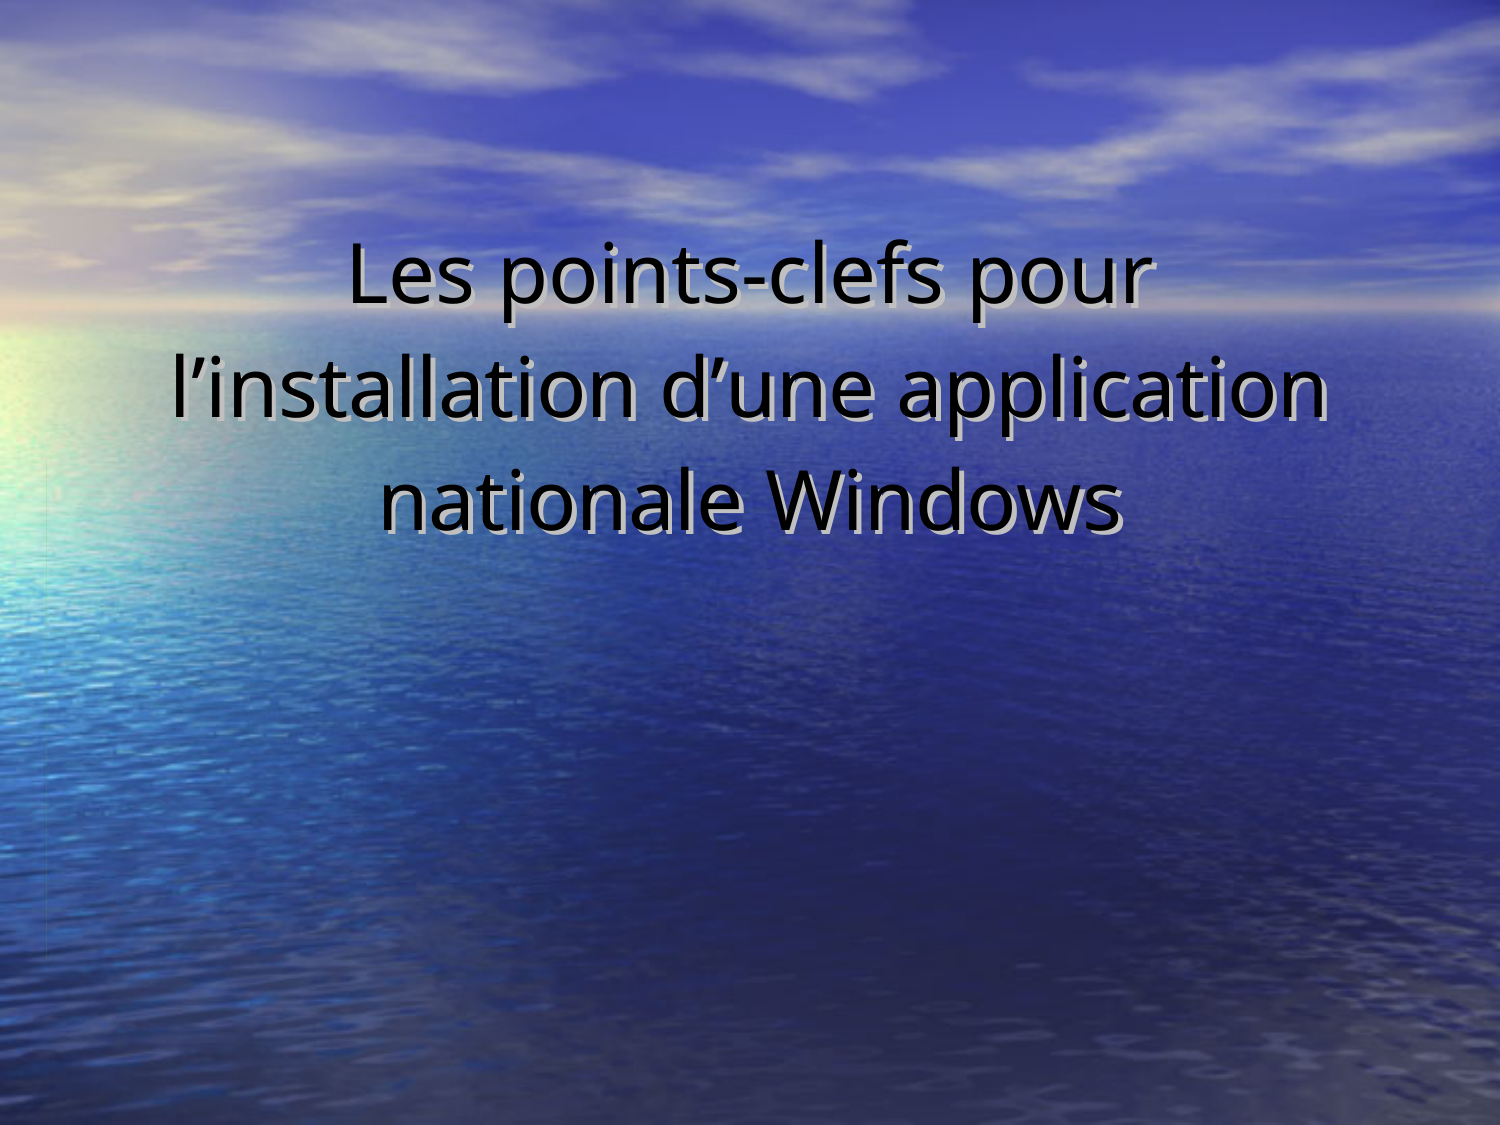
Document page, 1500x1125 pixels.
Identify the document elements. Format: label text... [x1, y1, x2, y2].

picture [0, 0, 1500, 1125]
text_box [225, 637, 1276, 926]
title Les points-clefs pour l’installation d’une application nationale Windows [112, 159, 1388, 563]
